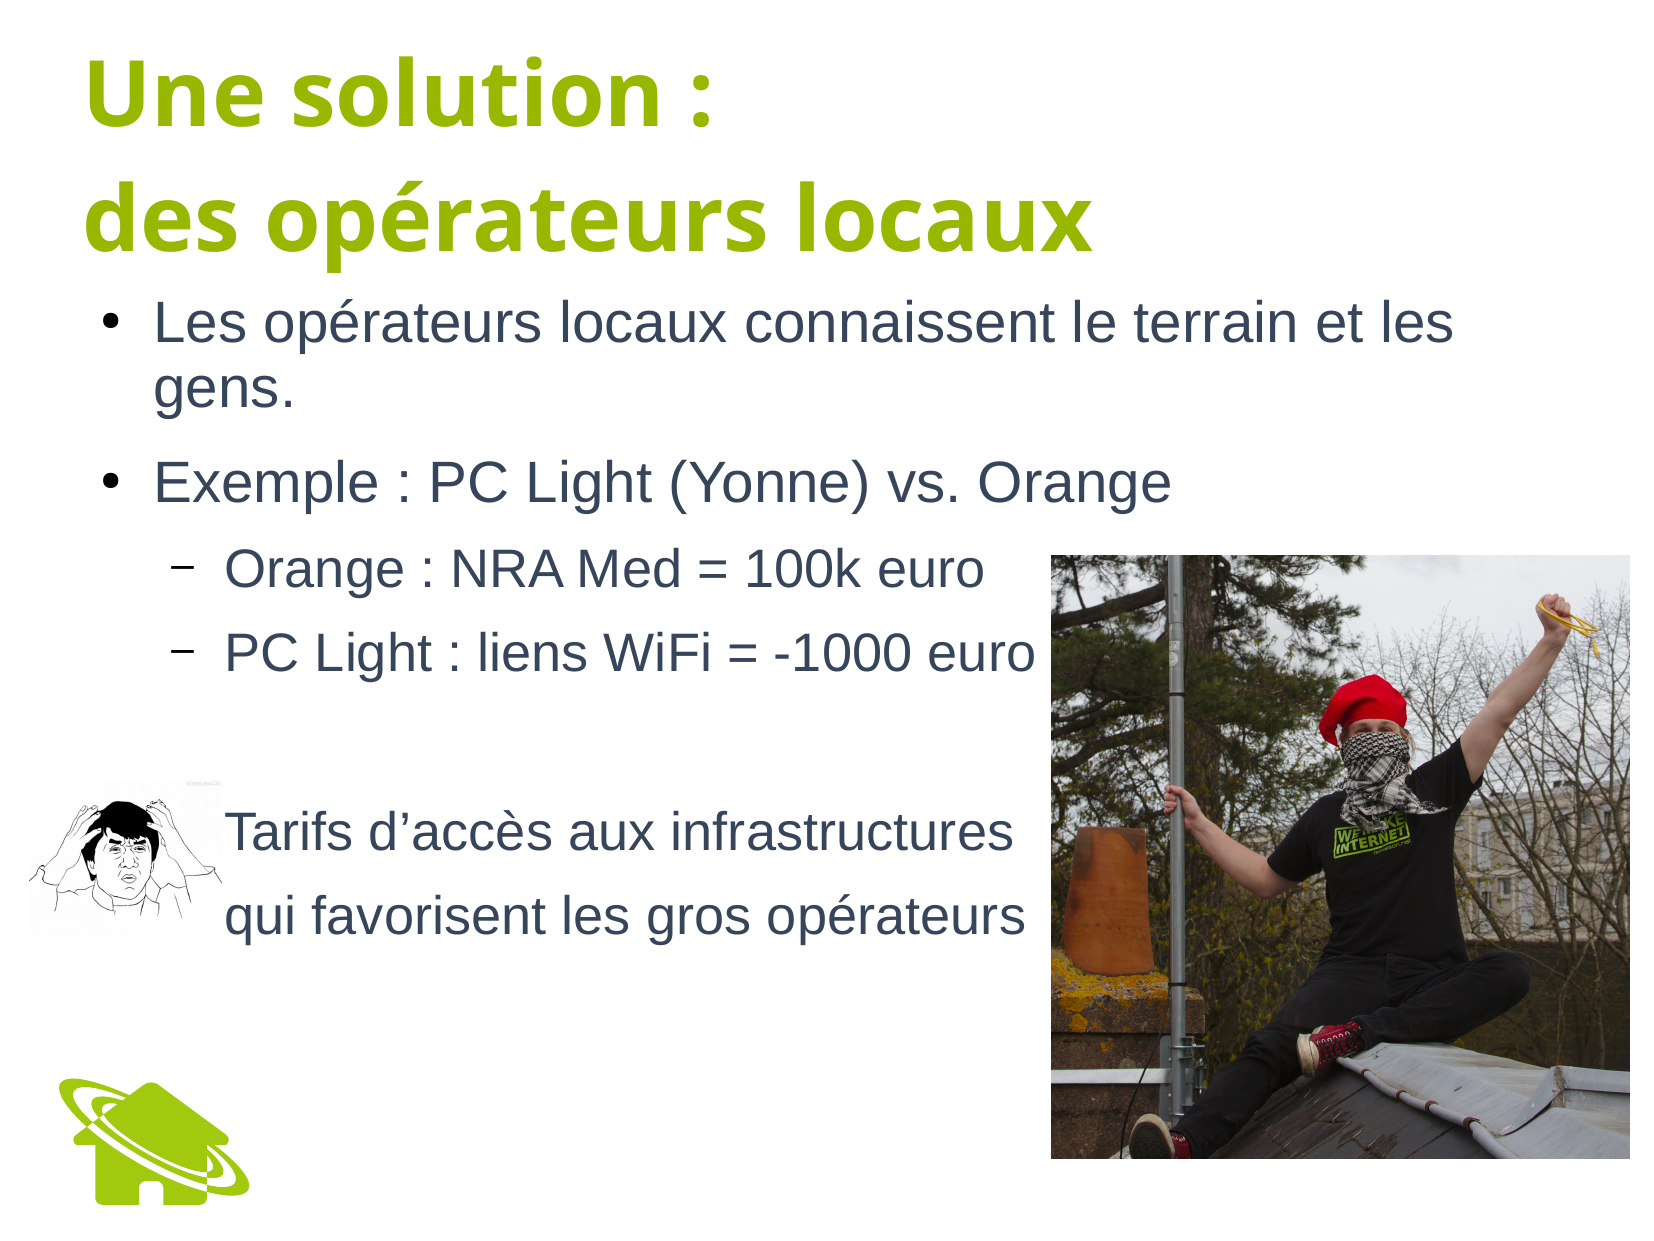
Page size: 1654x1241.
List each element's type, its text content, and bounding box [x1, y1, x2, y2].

picture [1051, 555, 1630, 1159]
title Une solution : des opérateurs locaux [82, 49, 1571, 257]
picture [29, 779, 222, 934]
list Les opérateurs locaux connaissent le terrain et les gens. Exemple : PC Light (Yonne) vs. Orange Orange : NRA Med = 100k euro PC Light : liens WiFi = -1000 euro Tarifs d’accès aux infrastructures qui favorisent les gros opérateurs [82, 290, 1571, 1010]
